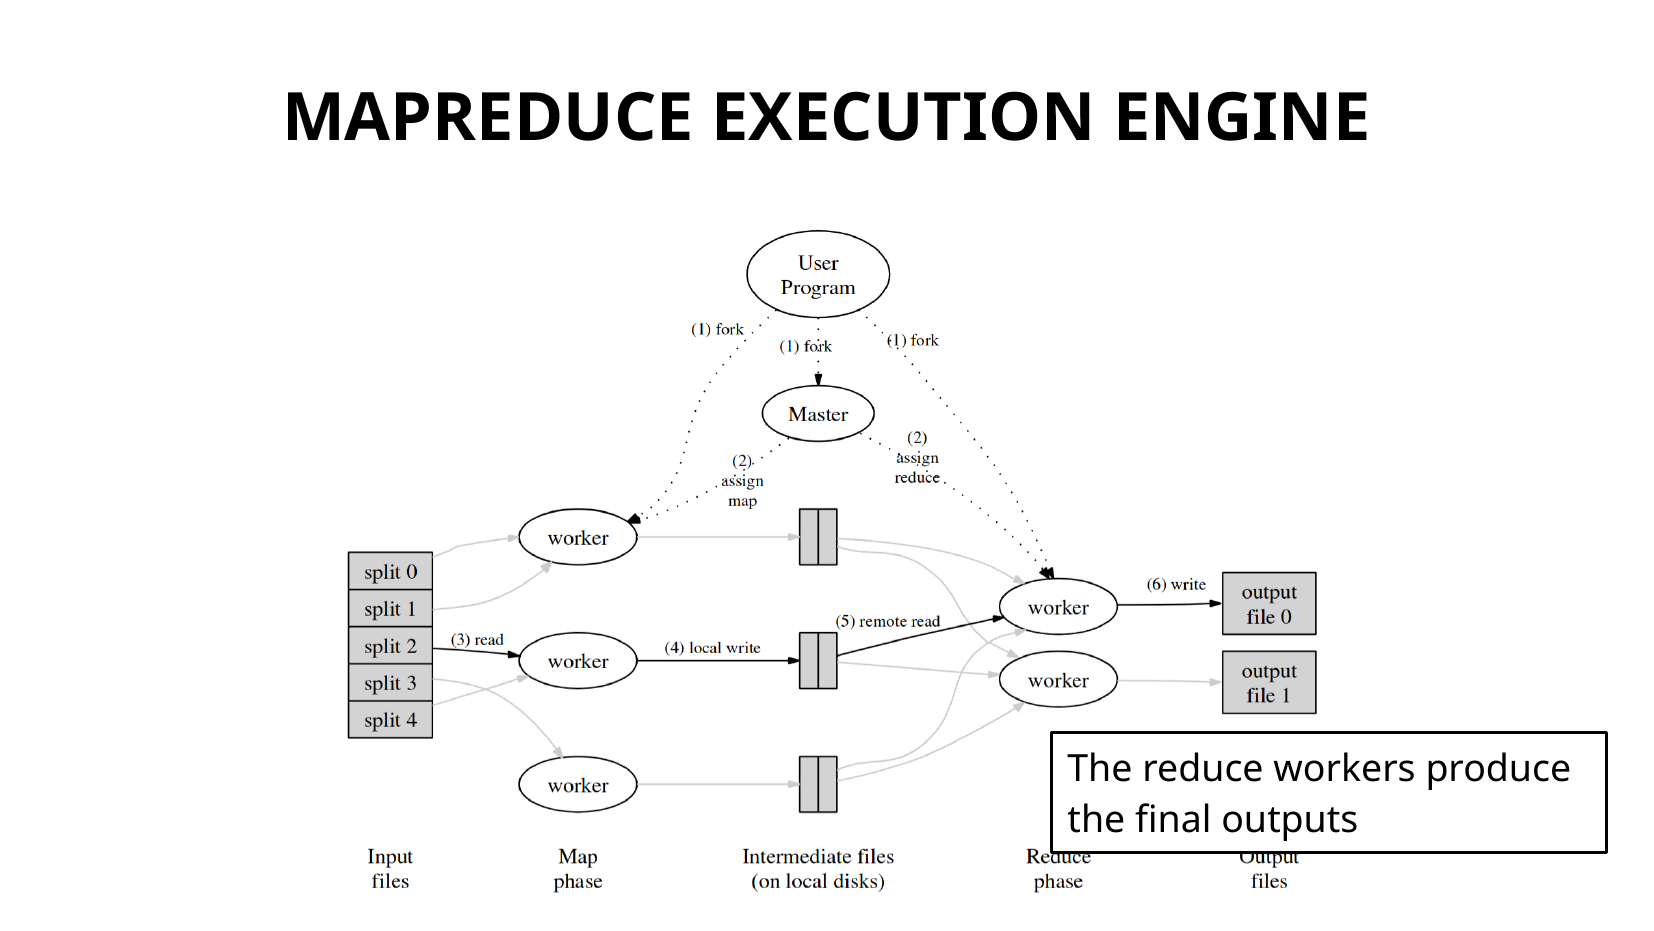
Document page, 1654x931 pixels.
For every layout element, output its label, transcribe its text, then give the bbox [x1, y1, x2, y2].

text_box The reduce workers produce the final outputs [1051, 732, 1607, 842]
title MAPREDUCE EXECUTION ENGINE [82, 36, 1571, 193]
picture [324, 223, 1329, 900]
